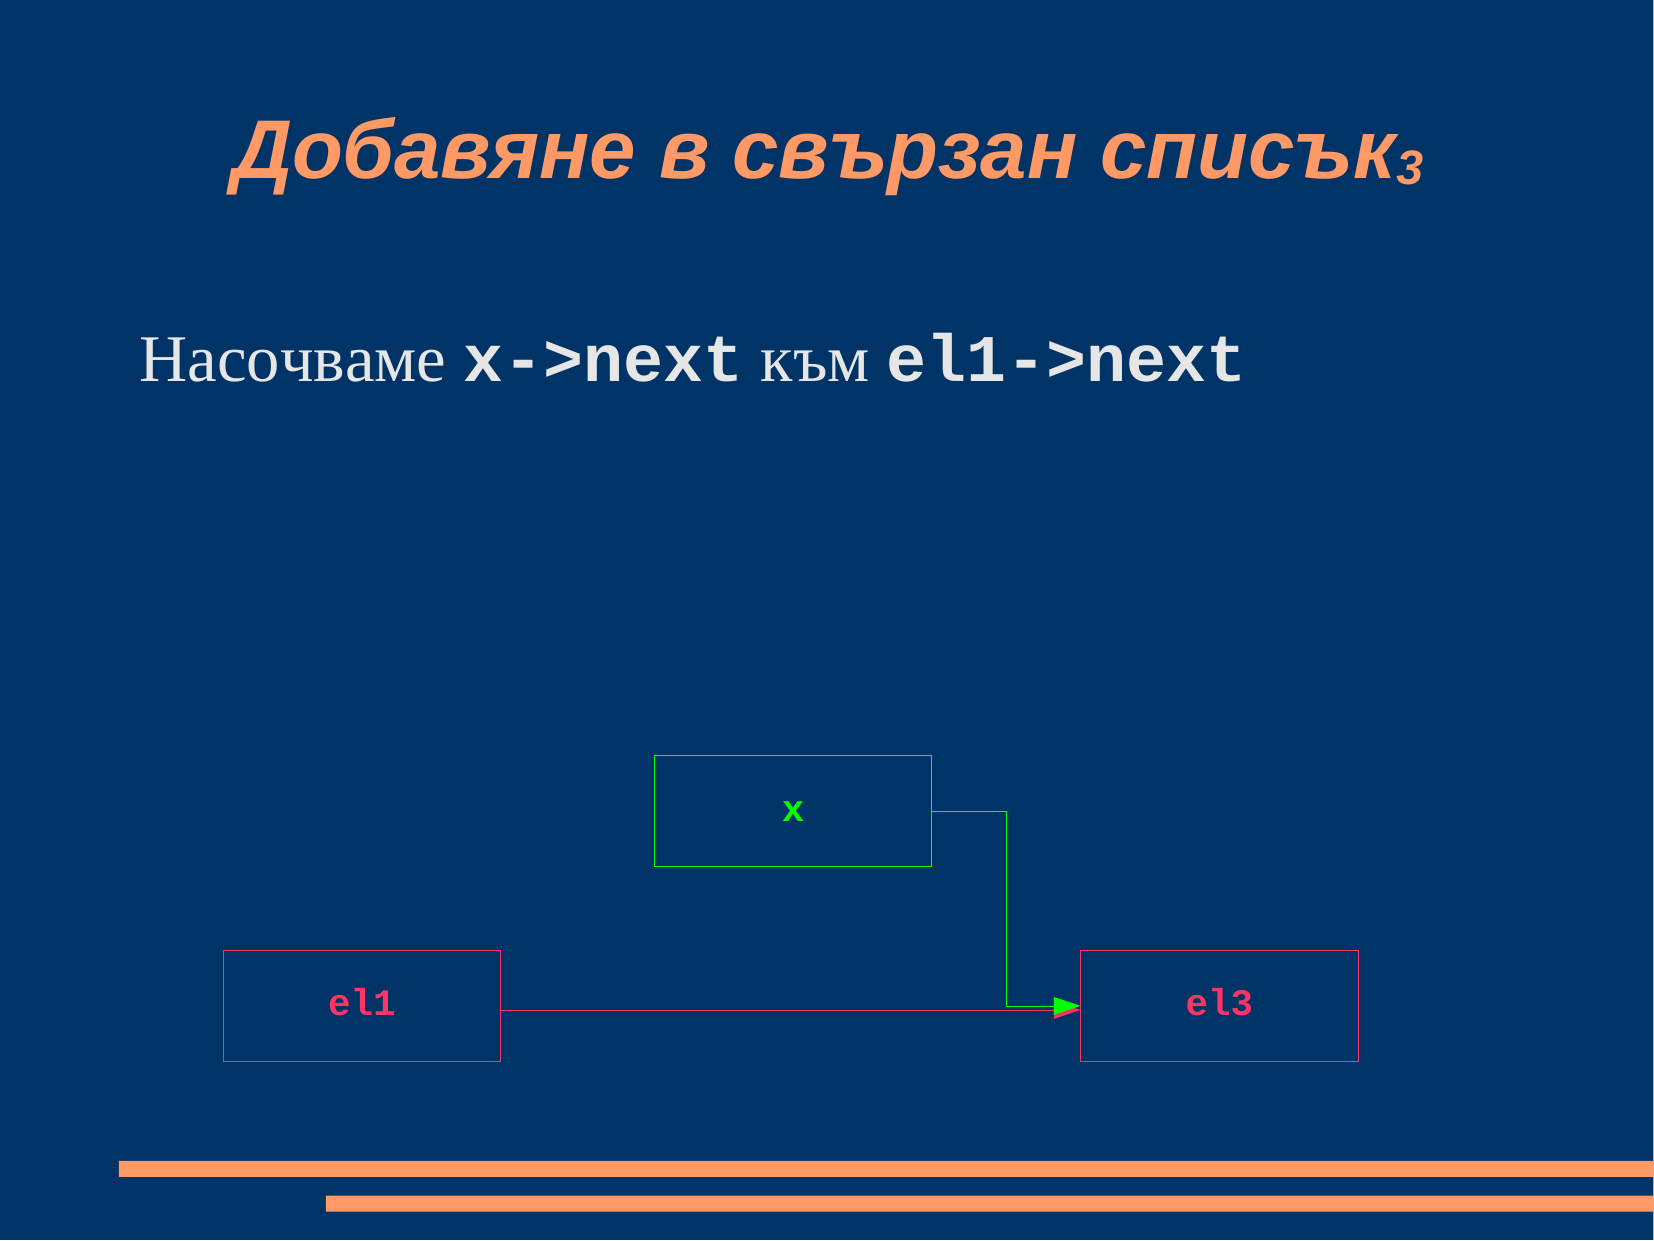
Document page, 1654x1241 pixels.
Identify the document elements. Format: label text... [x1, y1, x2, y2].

title Добавяне в свързан списък3 [121, 46, 1534, 254]
list Насочваме x->next към el1->next [121, 322, 1561, 1133]
text_box x [654, 755, 932, 867]
